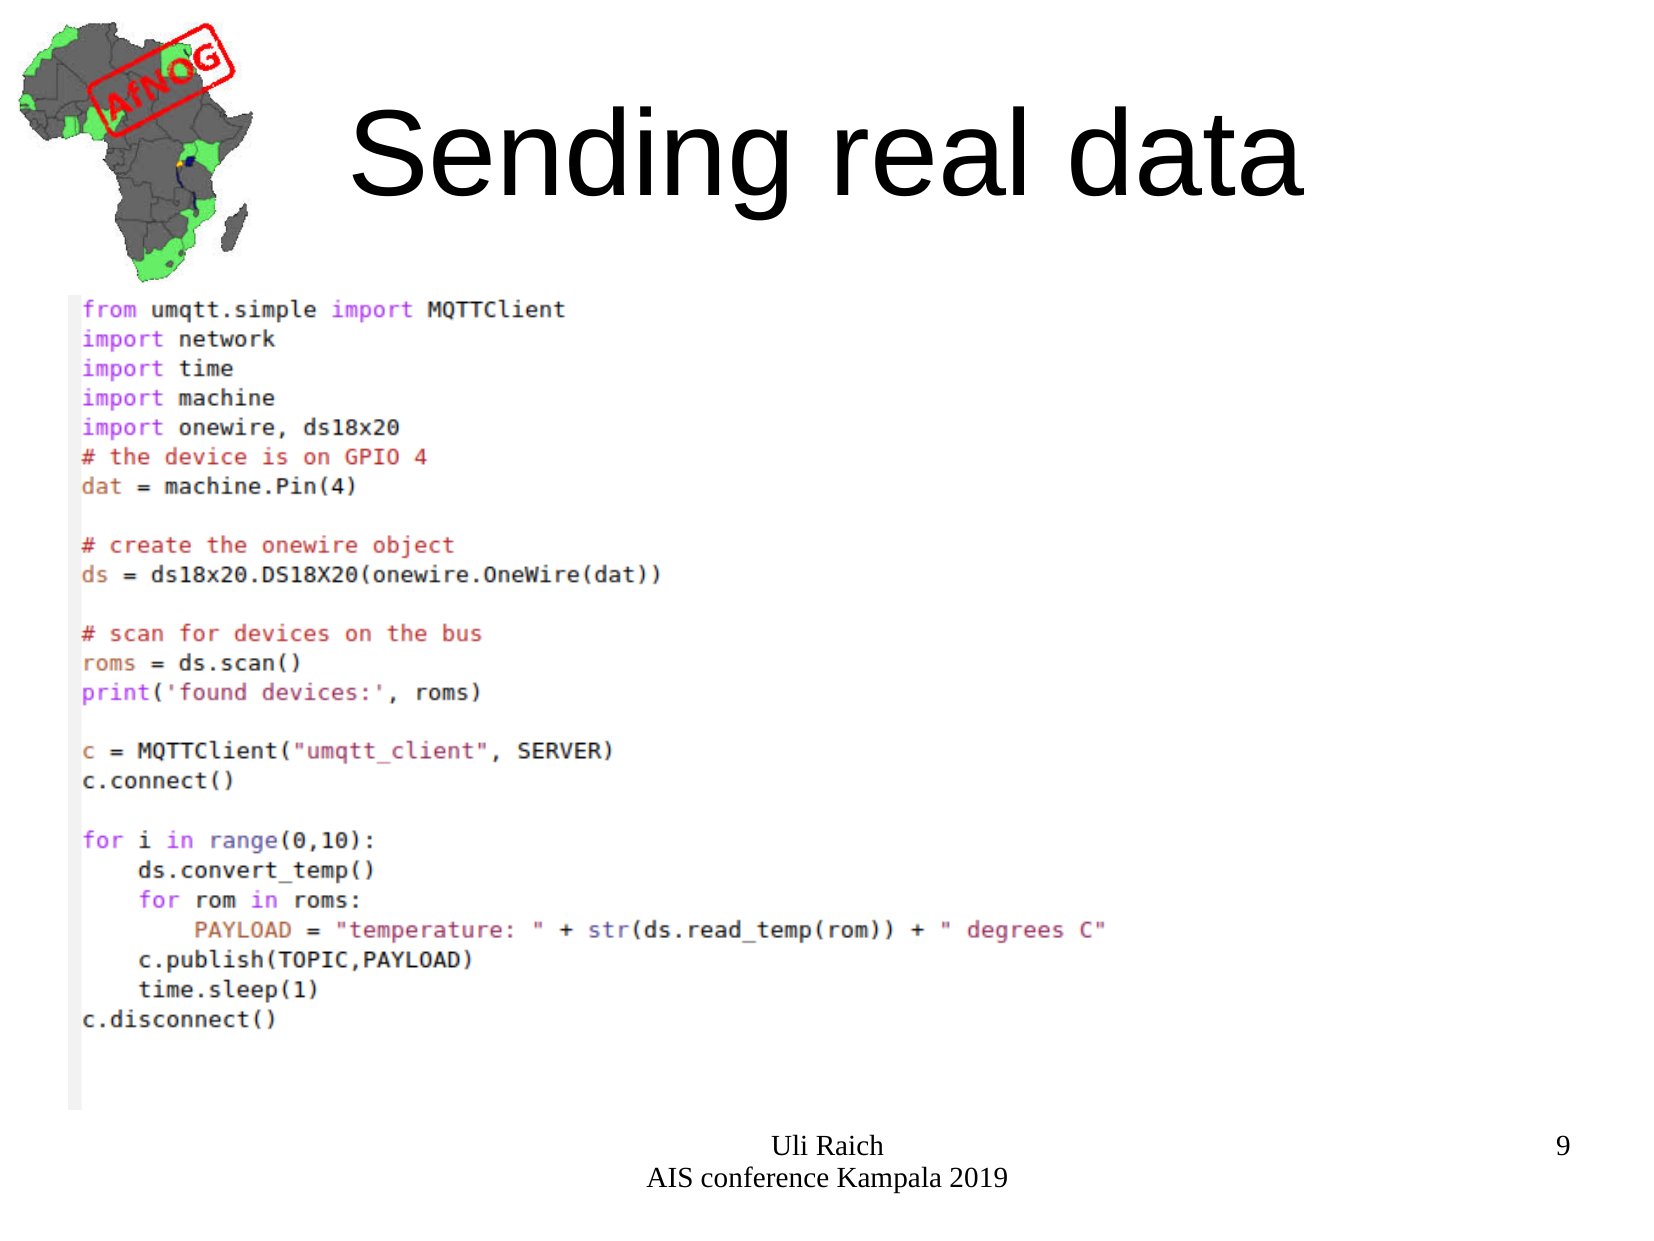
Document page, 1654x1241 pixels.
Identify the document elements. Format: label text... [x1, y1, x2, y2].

title Sending real data [82, 49, 1571, 257]
picture [9, 0, 259, 291]
picture [68, 295, 1171, 1111]
